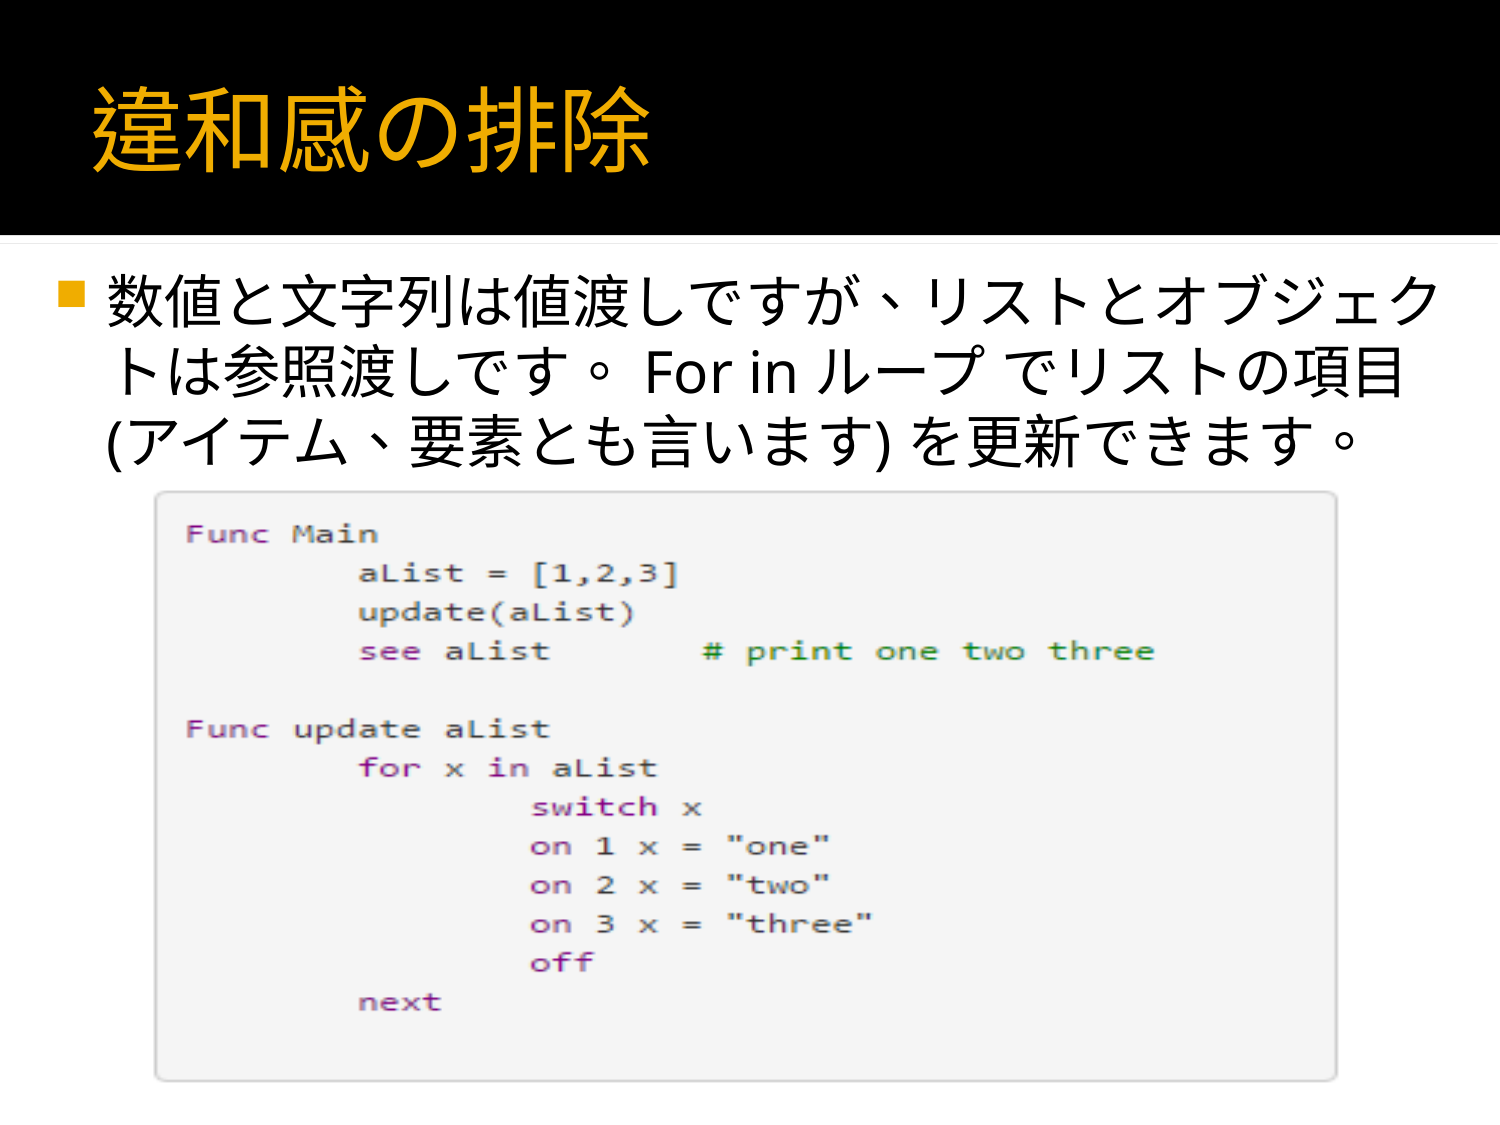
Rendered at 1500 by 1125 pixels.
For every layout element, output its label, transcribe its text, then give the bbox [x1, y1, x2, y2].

picture [137, 487, 1363, 1100]
list 数値と文字列は値渡しですが、リストとオブジェクトは参照渡しです。 For in ループ でリストの項目 (アイテム、要素とも言います) を更新できます。 [24, 249, 1463, 1050]
title 違和感の排除 [75, 25, 1425, 231]
